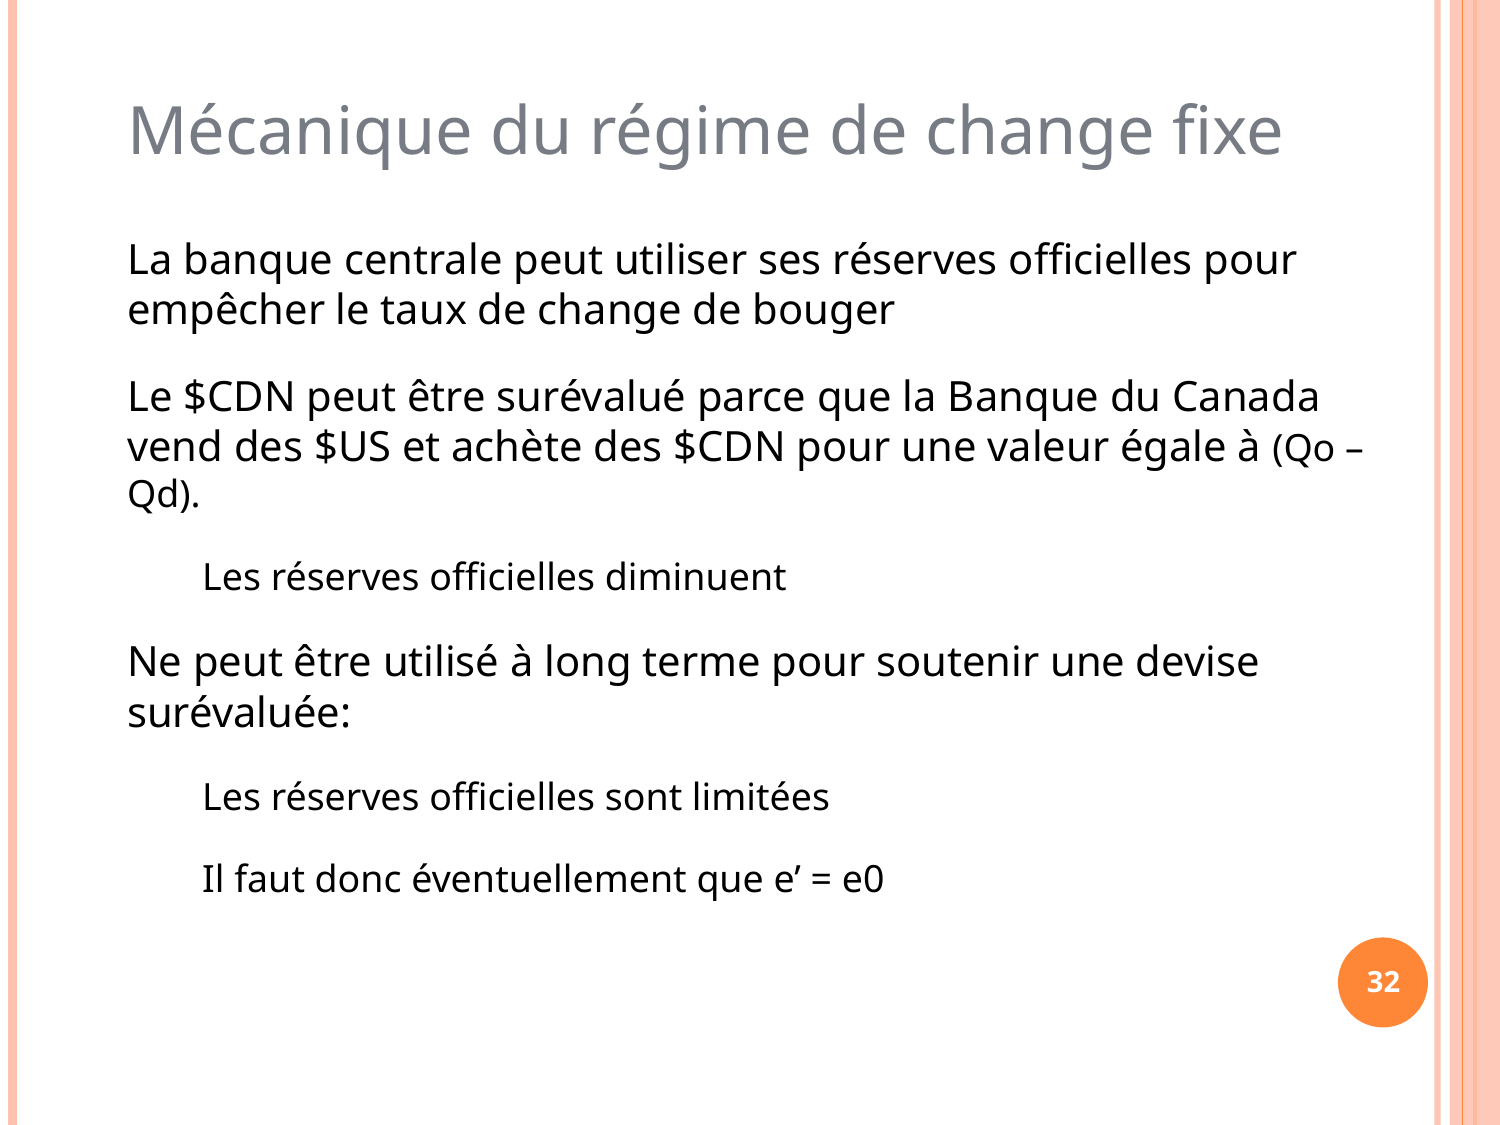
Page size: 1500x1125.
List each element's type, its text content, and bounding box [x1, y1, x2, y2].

list La banque centrale peut utiliser ses réserves officielles pour empêcher le taux de change de bouger Le $CDN peut être surévalué parce que la Banque du Canada vend des $US et achète des $CDN pour une valeur égale à (Qo – Qd). Les réserves officielles diminuent Ne peut être utilisé à long terme pour soutenir une devise surévaluée: Les réserves officielles sont limitées Il faut donc éventuellement que e’ = e0 [112, 224, 1388, 1035]
title Mécanique du régime de change fixe [112, 62, 1388, 175]
slide_number <numéro> [1333, 940, 1434, 1027]
